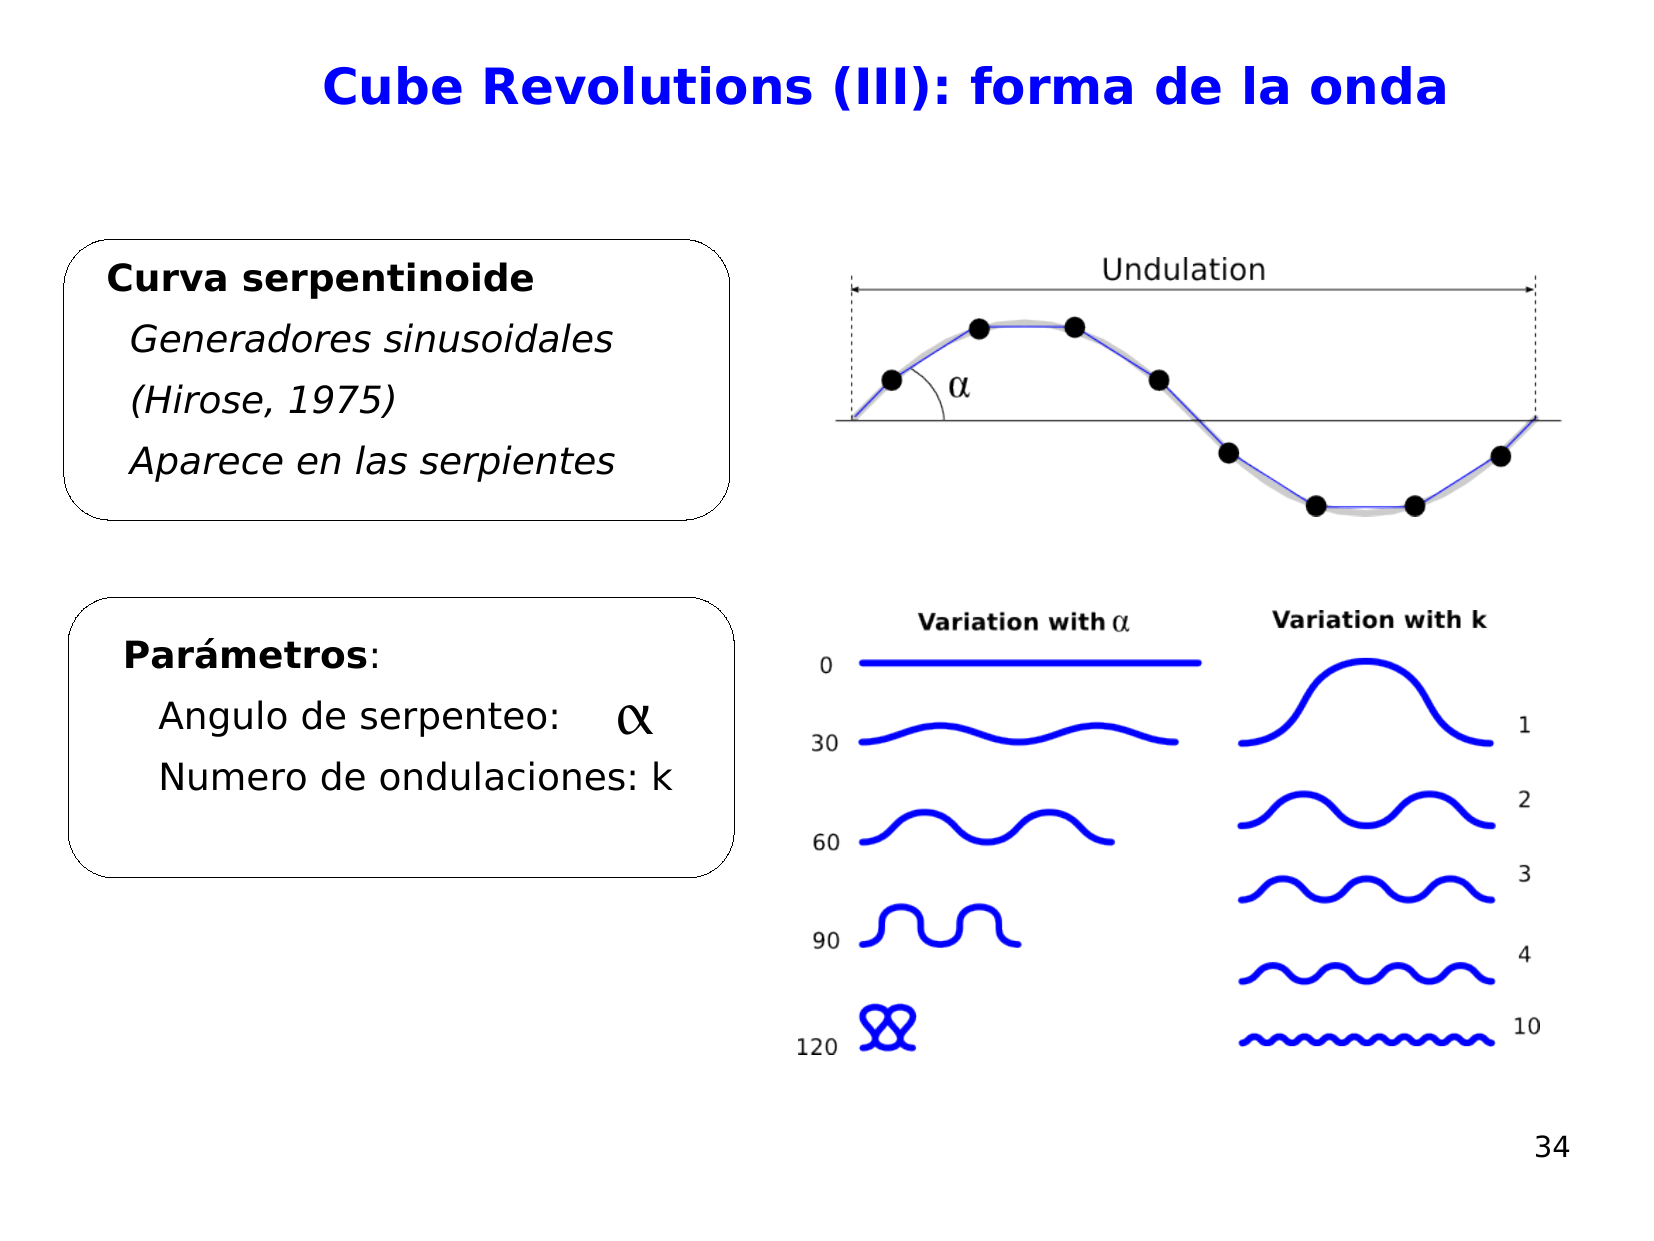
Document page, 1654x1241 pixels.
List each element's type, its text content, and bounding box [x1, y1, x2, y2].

picture [835, 257, 1562, 517]
text_box Parámetros: Angulo de serpenteo: Numero de ondulaciones: k [96, 626, 774, 869]
text_box Curva serpentinoide Generadores sinusoidales (Hirose, 1975) Aparece en las serpientes [79, 248, 667, 491]
text_box Cube Revolutions (III): forma de la onda [307, 50, 1465, 125]
picture [798, 610, 1540, 1055]
chart [599, 675, 669, 754]
